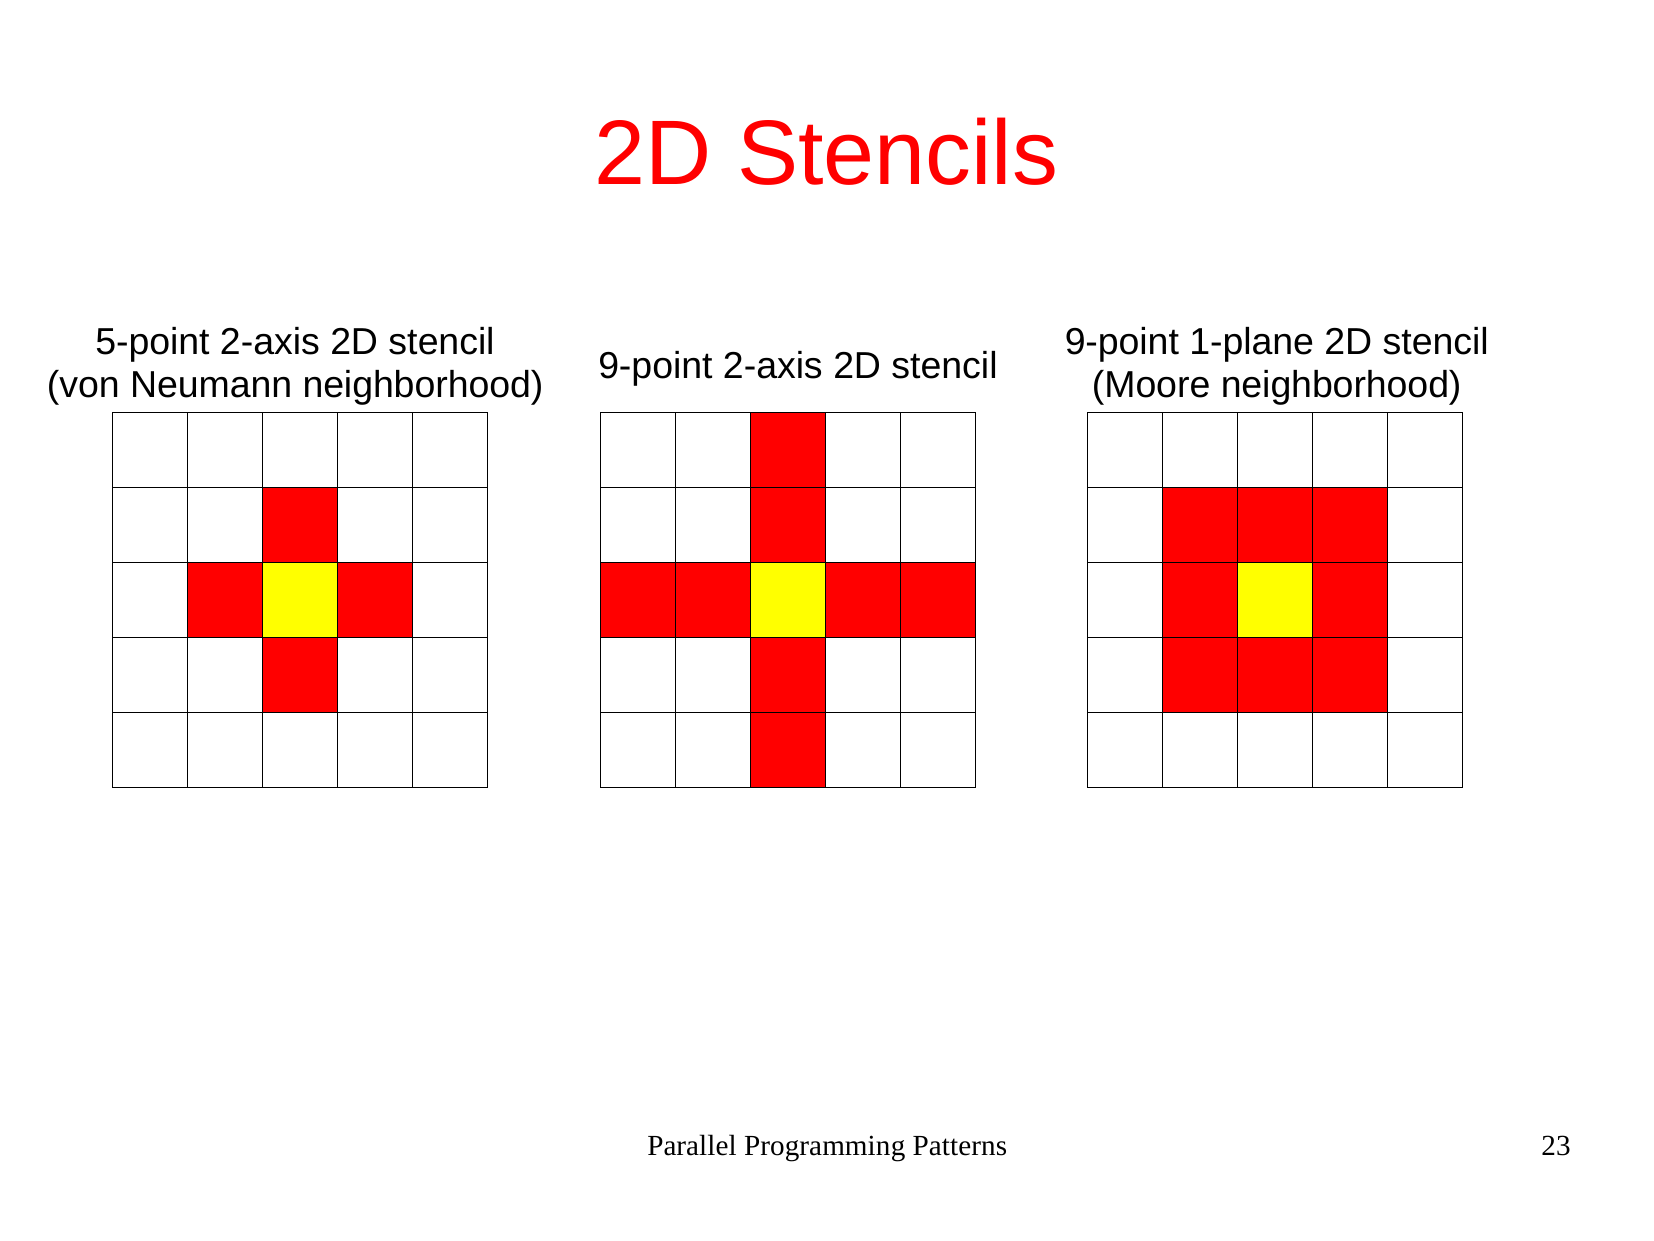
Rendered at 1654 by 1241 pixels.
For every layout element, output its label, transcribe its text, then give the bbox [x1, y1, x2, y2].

text_box [600, 412, 976, 788]
text_box [1087, 413, 1463, 788]
text_box [112, 413, 488, 788]
text_box 9-point 2-axis 2D stencil [583, 337, 1013, 395]
text_box 5-point 2-axis 2D stencil (von Neumann neighborhood) [32, 313, 559, 413]
text_box 9-point 1-plane 2D stencil (Moore neighborhood) [1050, 313, 1504, 413]
title 2D Stencils [82, 49, 1571, 257]
